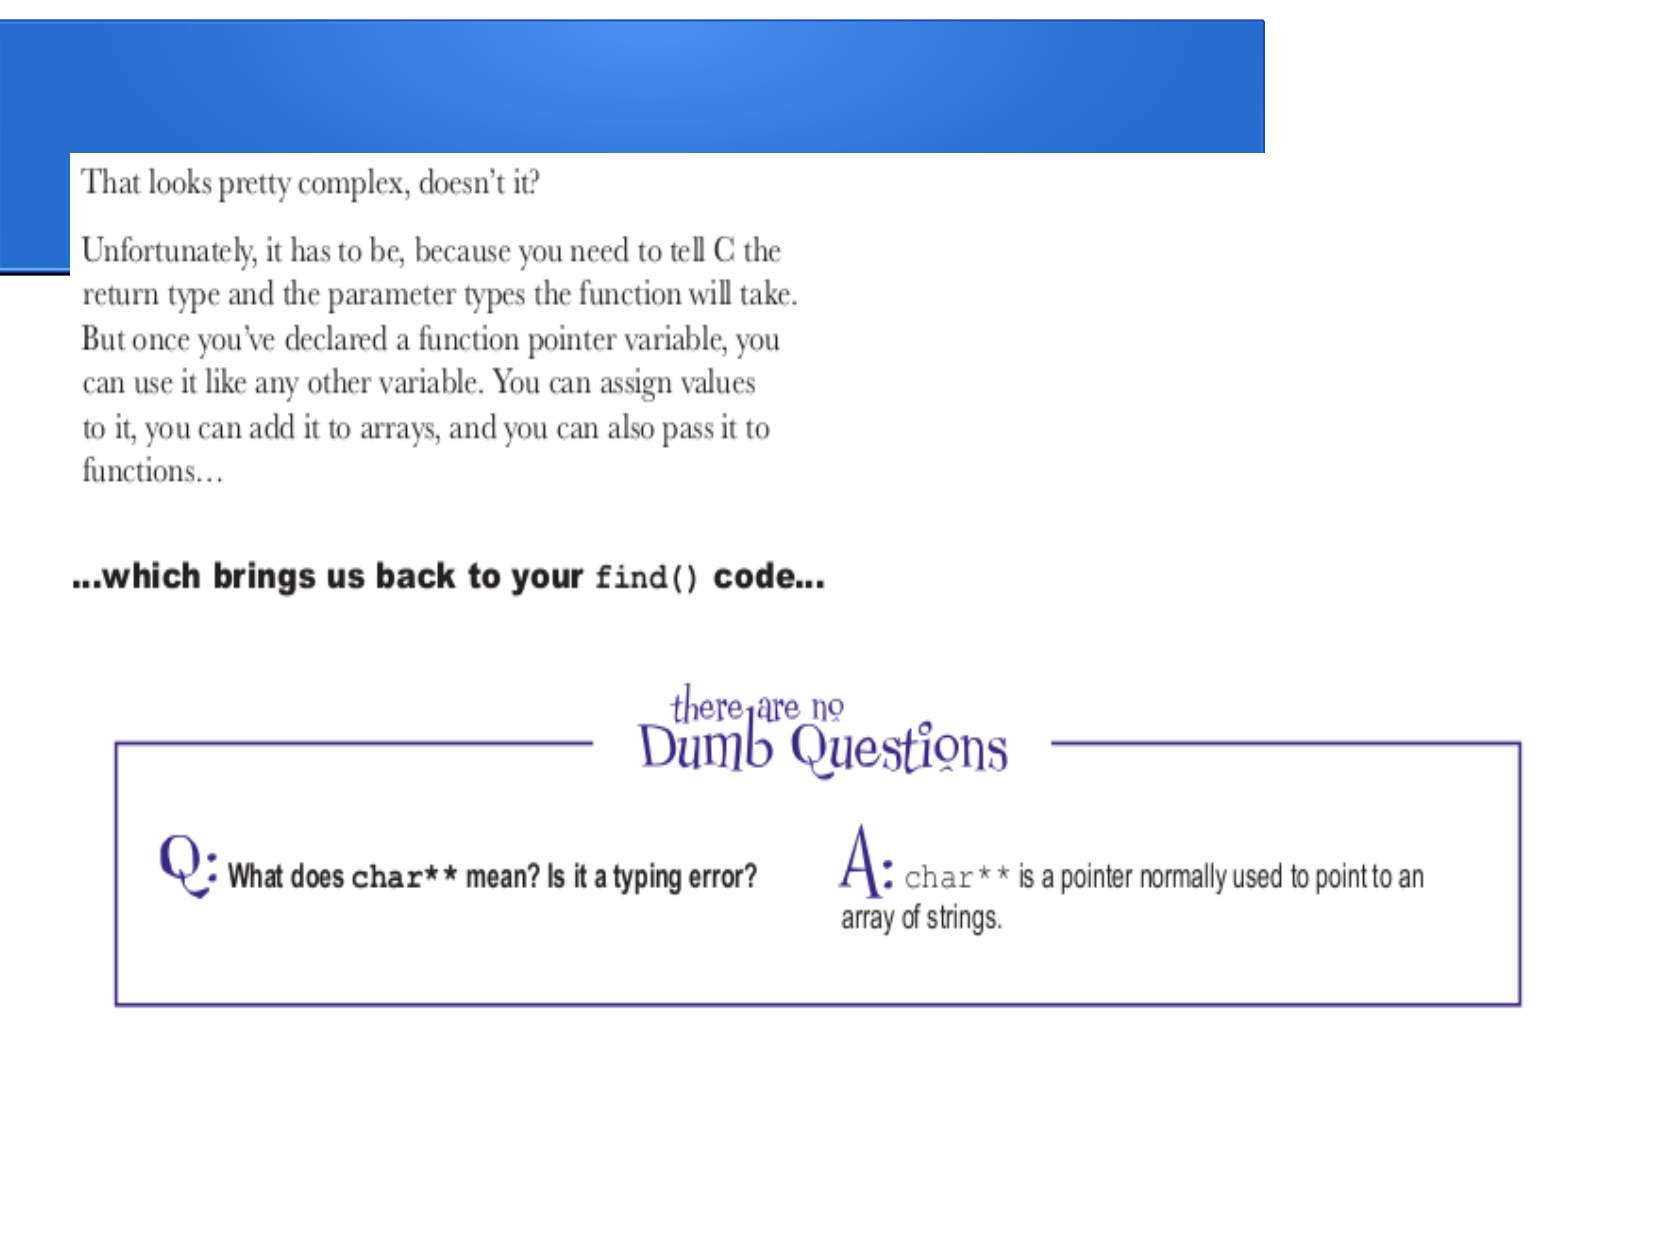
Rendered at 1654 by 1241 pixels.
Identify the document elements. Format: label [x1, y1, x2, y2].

picture [70, 153, 1548, 1040]
